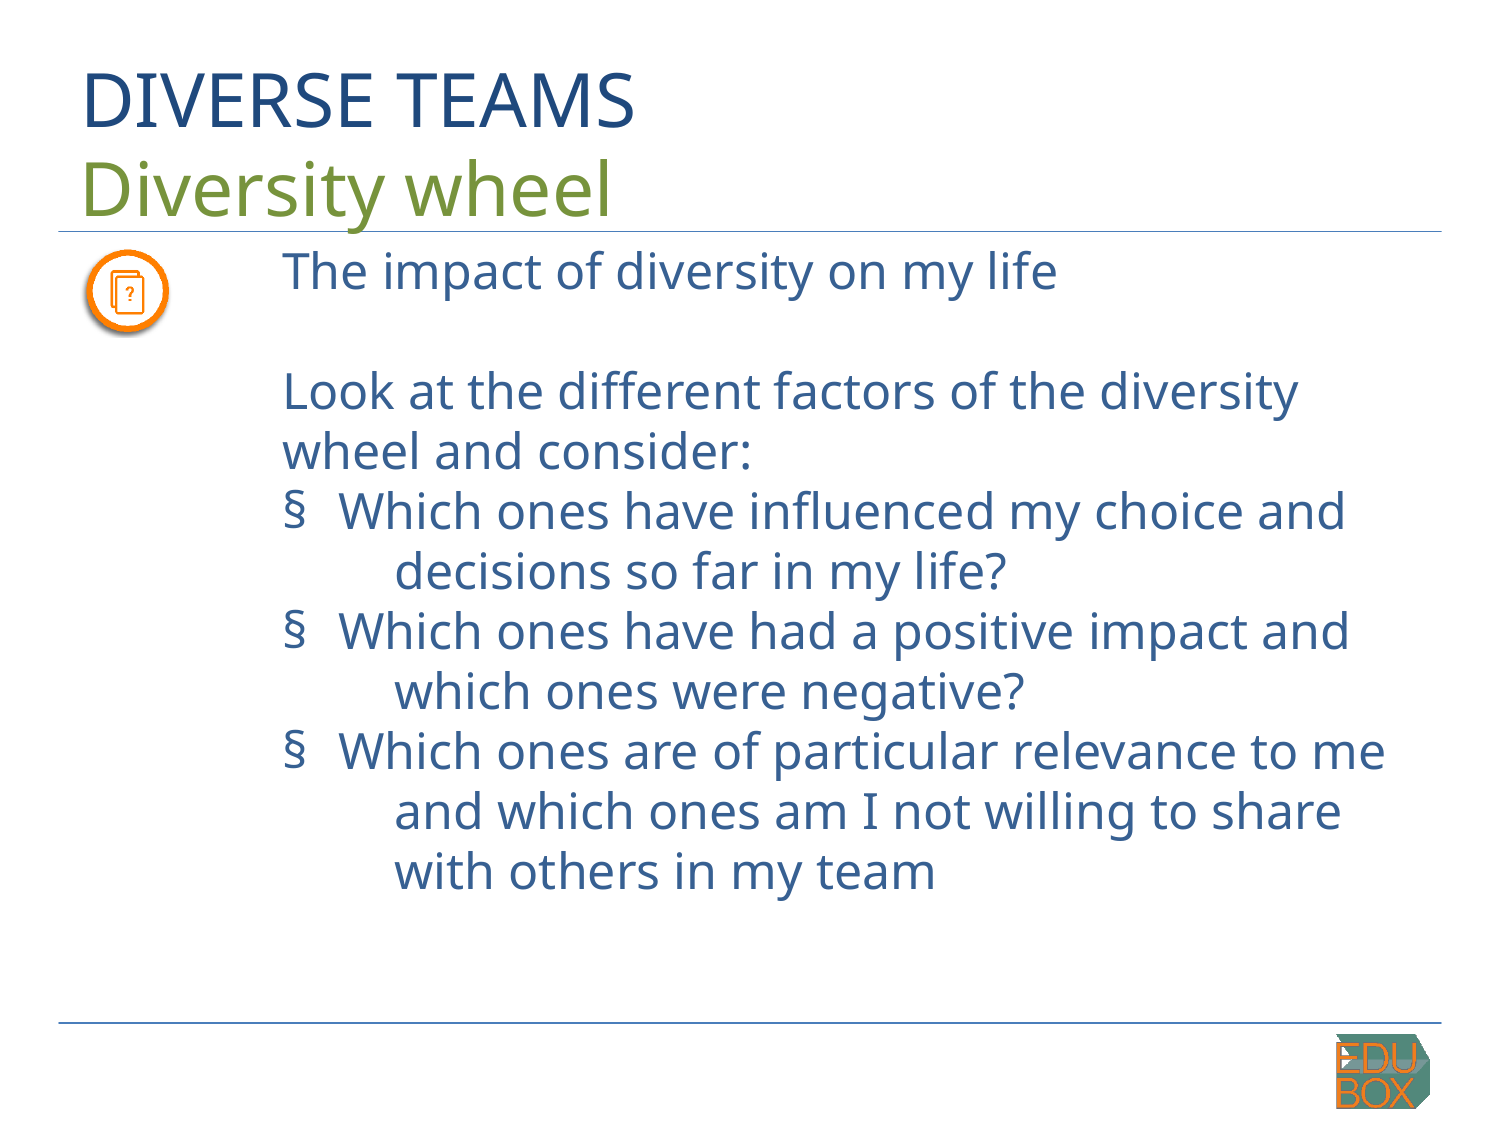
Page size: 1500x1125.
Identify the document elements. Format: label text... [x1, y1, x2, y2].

picture [80, 247, 135, 339]
title DIVERSE TEAMS [64, 42, 1471, 127]
text_box The impact of diversity on my life Look at the different factors of the diversity wheel and consider: Which ones have influenced my choice and decisions so far in my life? Which ones have had a positive impact and which ones were negative? Which ones are of particular relevance to me and which ones am I not willing to share with others in my team [135, 247, 1420, 366]
text_box Diversity wheel [64, 127, 1471, 247]
picture [1328, 1028, 1437, 1114]
